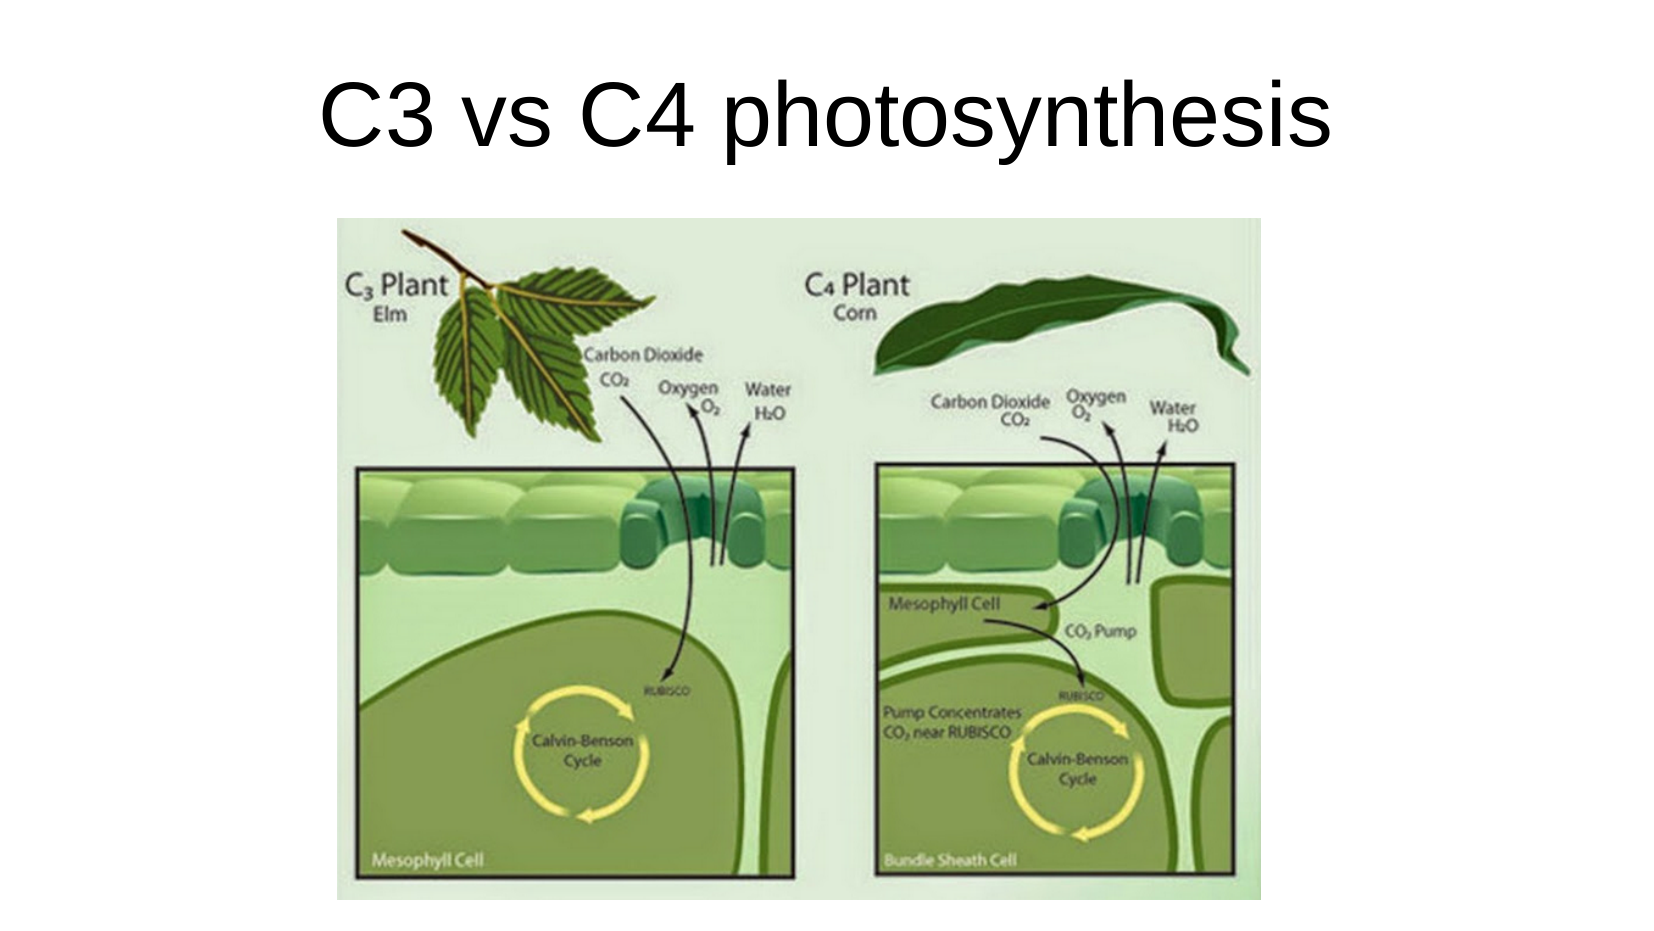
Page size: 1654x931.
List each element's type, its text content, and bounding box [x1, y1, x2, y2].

title C3 vs C4 photosynthesis [82, 37, 1571, 193]
picture [337, 218, 1261, 901]
